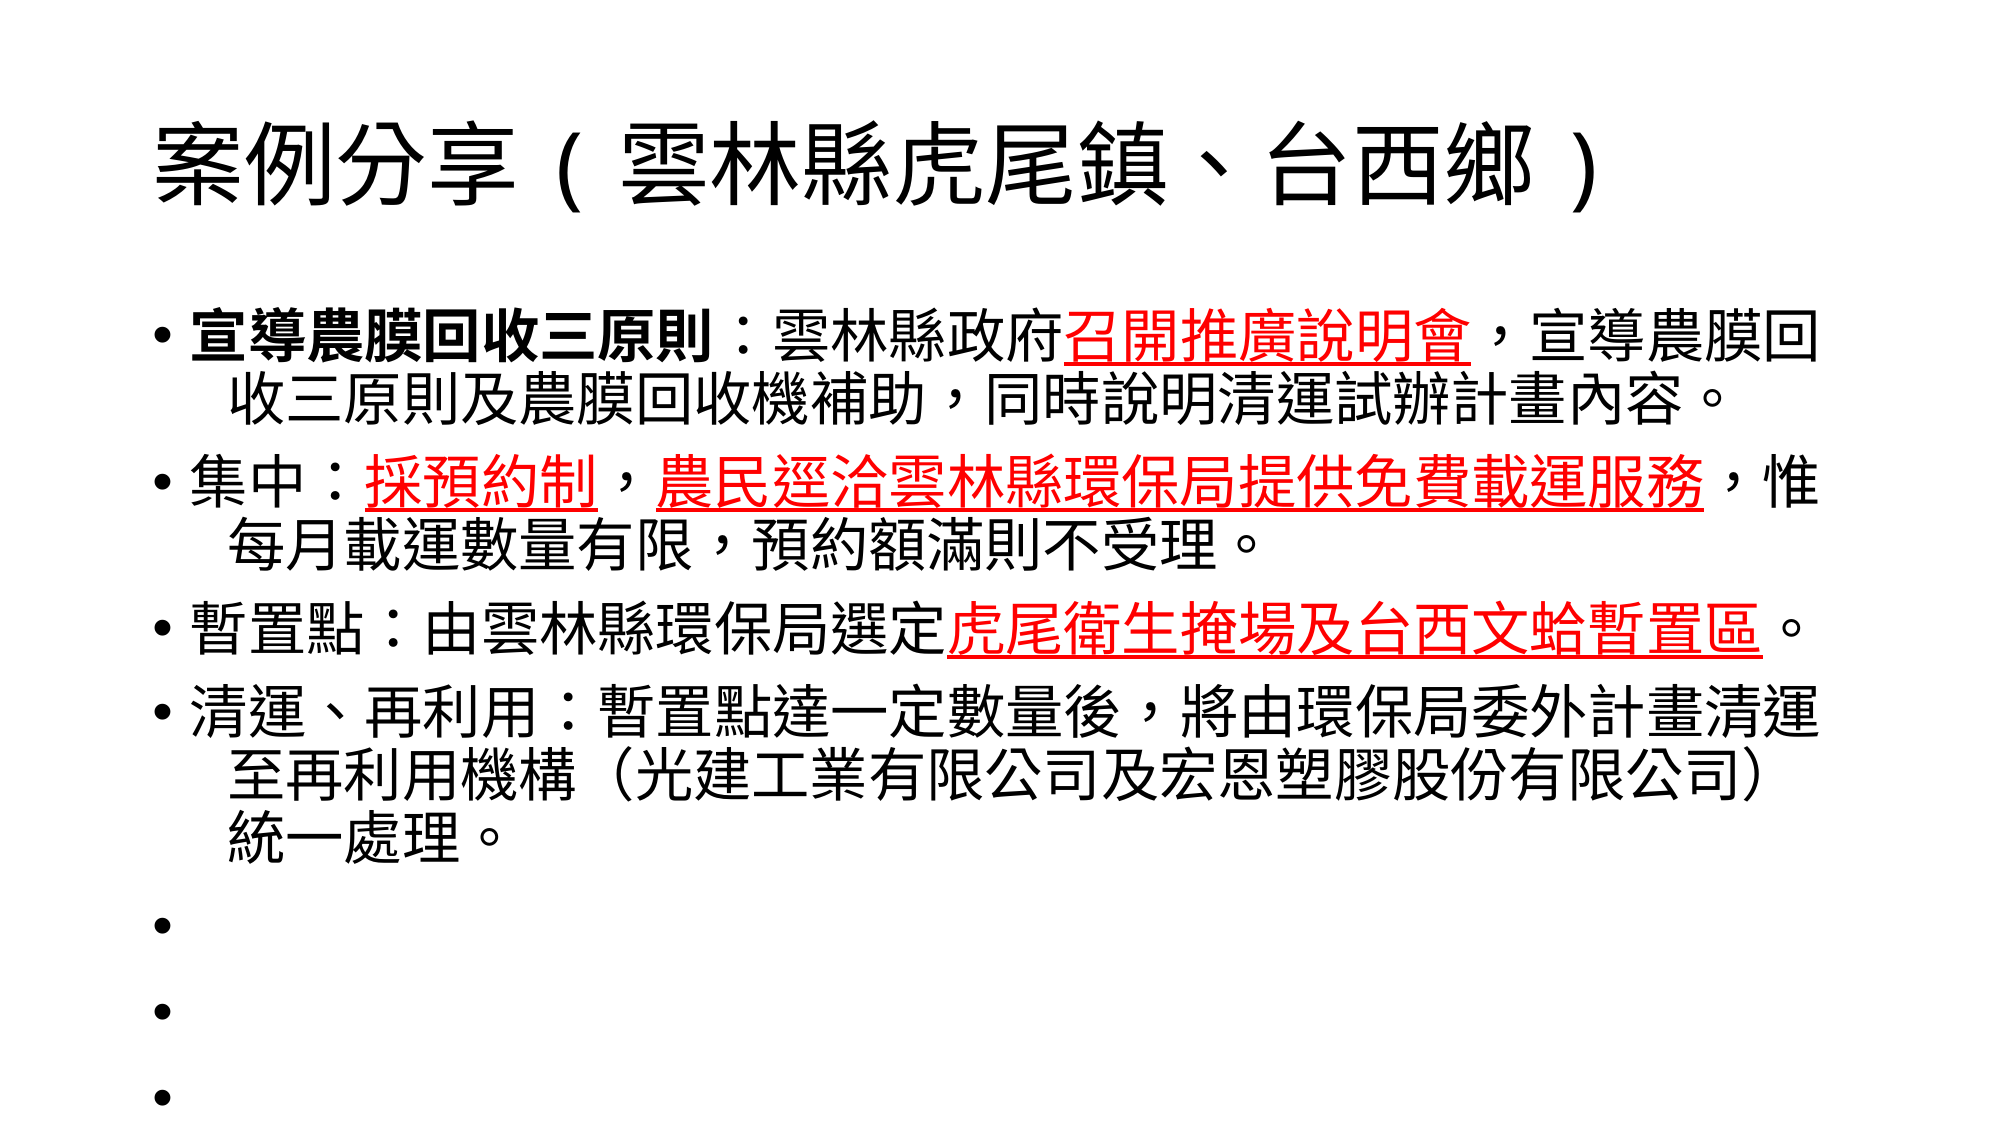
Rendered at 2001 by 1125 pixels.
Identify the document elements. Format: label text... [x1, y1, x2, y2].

list 宣導農膜回收三原則：雲林縣政府召開推廣說明會，宣導農膜回收三原則及農膜回收機補助，同時說明清運試辦計畫內容。 集中：採預約制，農民逕洽雲林縣環保局提供免費載運服務，惟每月載運數量有限，預約額滿則不受理。 暫置點：由雲林縣環保局選定虎尾衛生掩場及台西文蛤暫置區。 清運、再利用：暫置點達一定數量後，將由環保局委外計畫清運至再利用機構（光建工業有限公司及宏恩塑膠股份有限公司）統一處理。 [137, 299, 1863, 1014]
title 案例分享(雲林縣虎尾鎮、台西鄉) [137, 59, 1863, 278]
